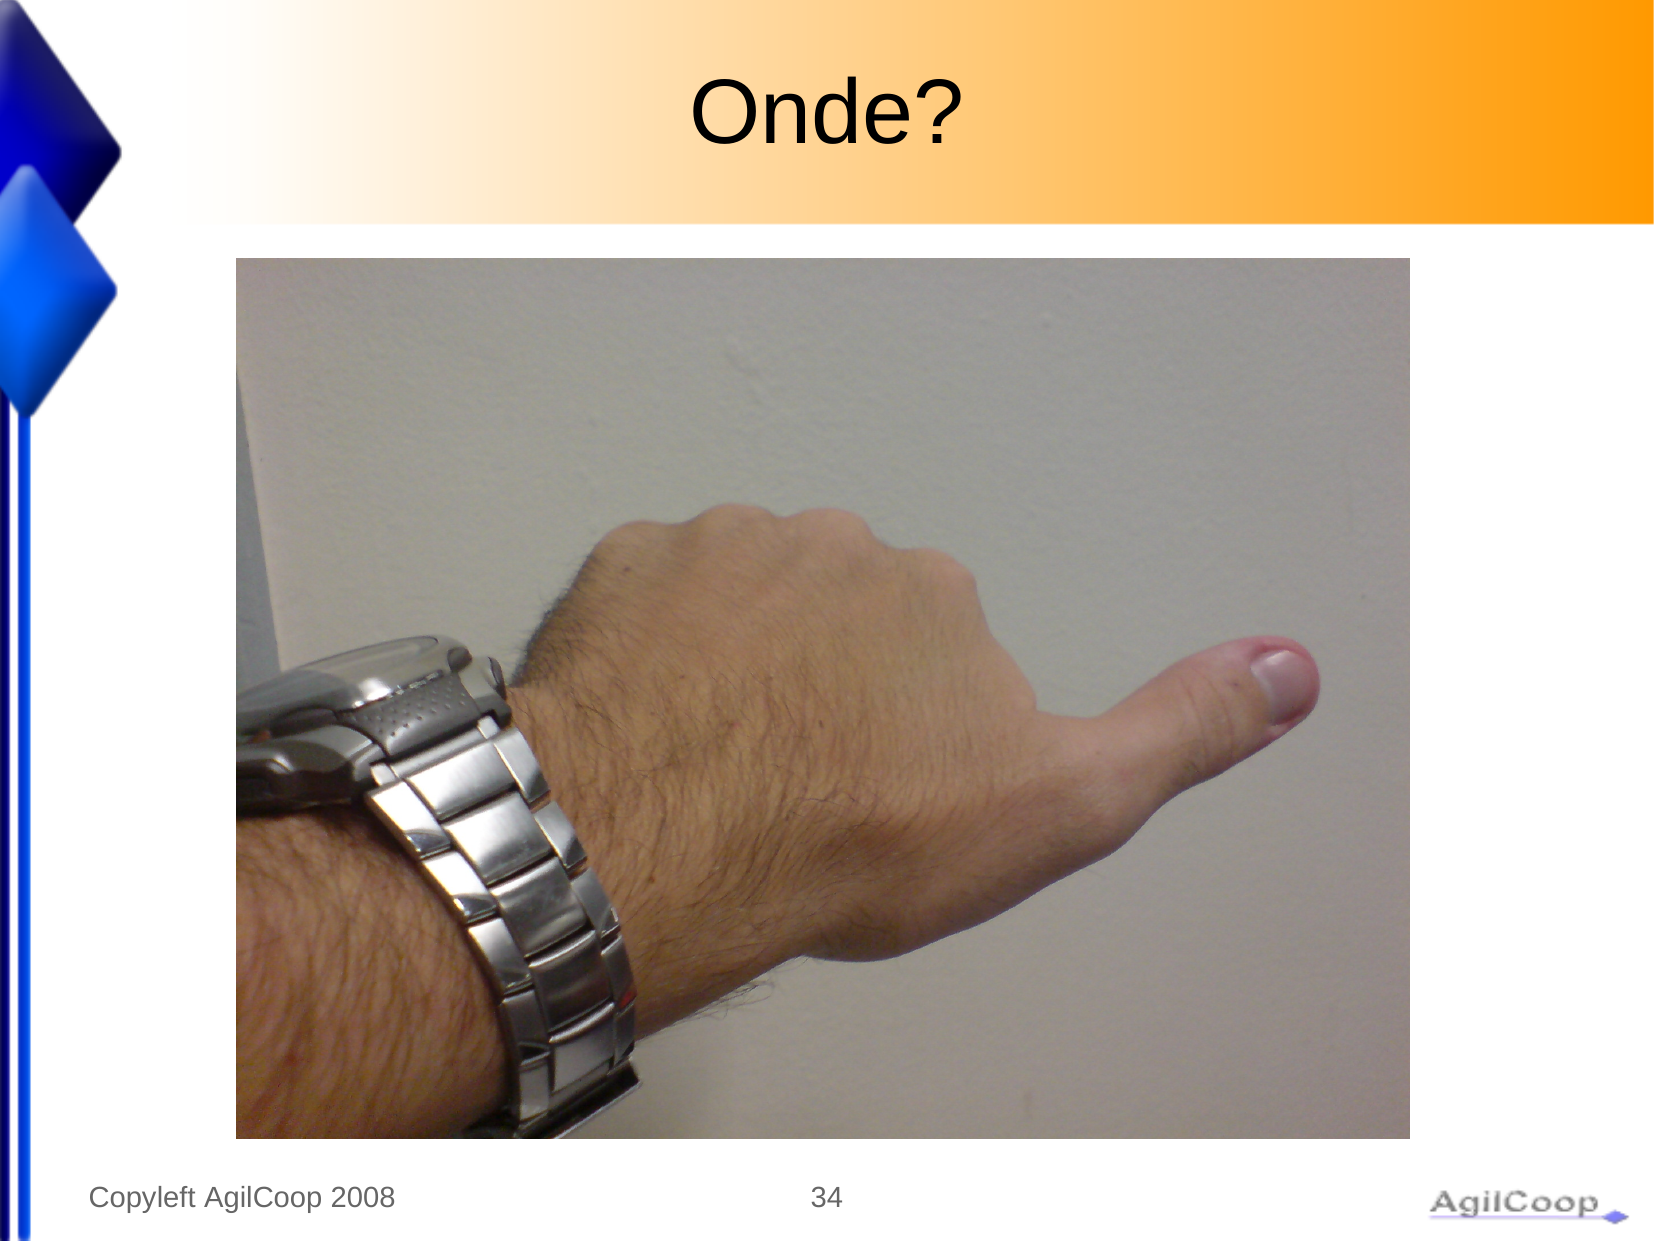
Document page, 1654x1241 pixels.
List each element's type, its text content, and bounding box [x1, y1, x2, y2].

picture [0, 0, 1654, 1241]
title Onde? [82, 8, 1571, 216]
